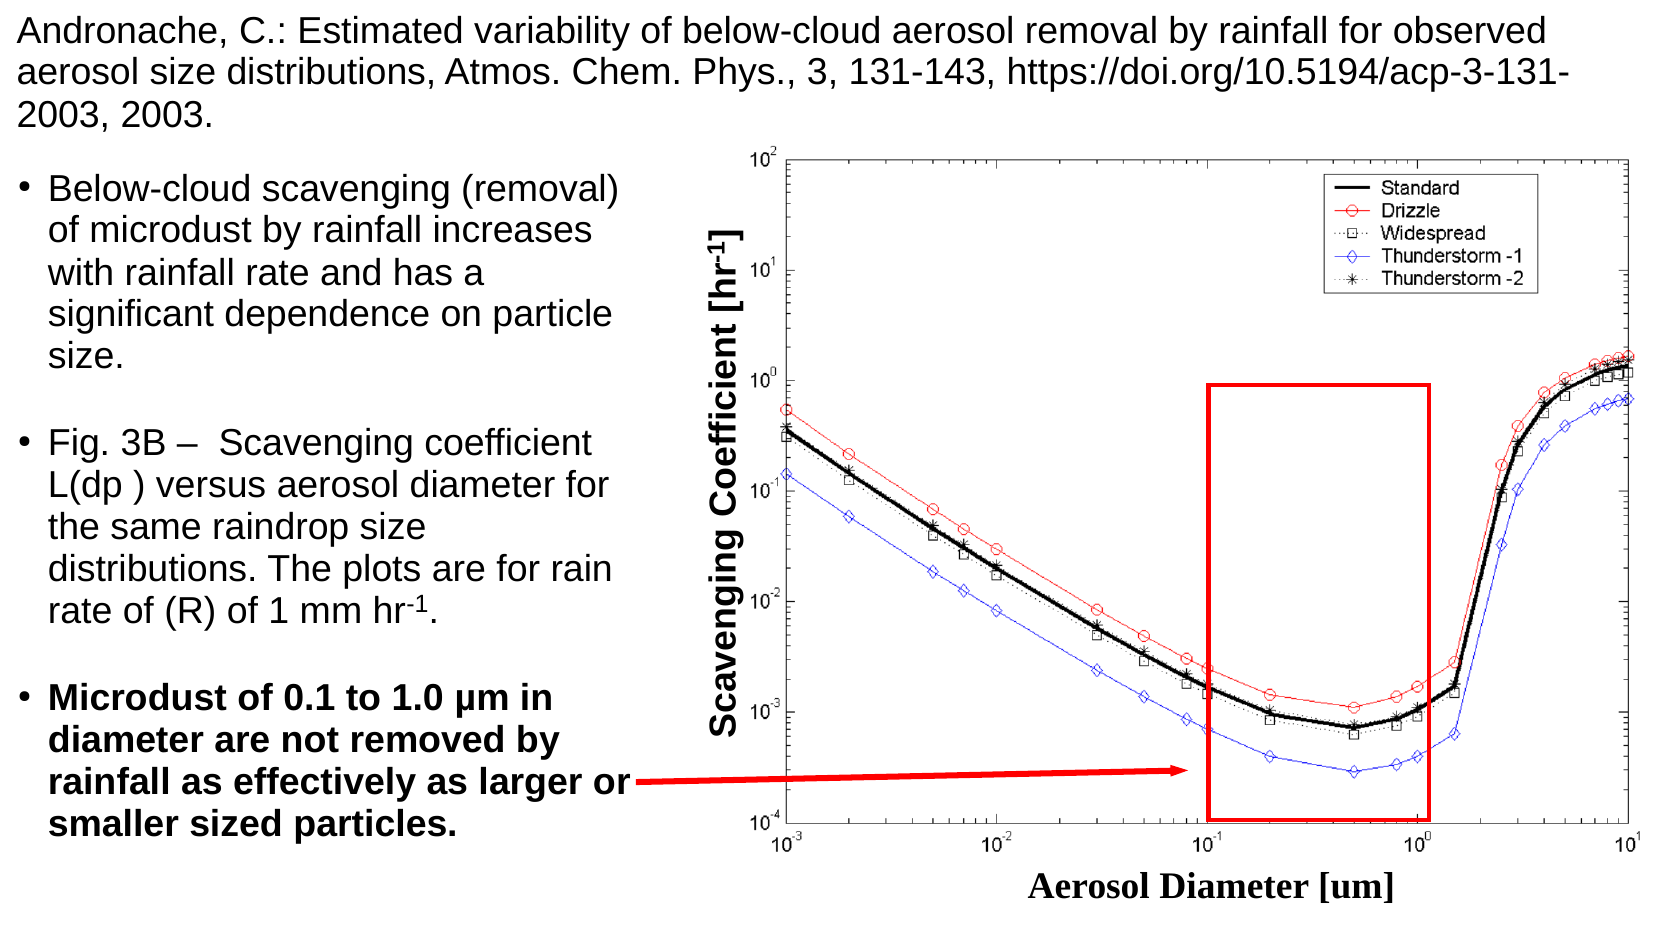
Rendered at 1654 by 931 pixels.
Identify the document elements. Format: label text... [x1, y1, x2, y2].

text_box Scavenging Coefficient [hr-1] [694, 211, 752, 756]
text_box Andronache, C.: Estimated variability of below-cloud aerosol removal by rainfall for observed aerosol size distributions, Atmos. Chem. Phys., 3, 131-143, https://doi.org/10.5194/acp-3-131-2003, 2003. [2, 2, 1654, 143]
picture [704, 143, 1644, 891]
text_box Aerosol Diameter [um] [795, 858, 1628, 919]
text_box Below-cloud scavenging (removal) of microdust by rainfall increases with rainfall rate and has a significant dependence on particle size. Fig. 3B – Scavenging coefficient L(dp ) versus aerosol diameter for the same raindrop size distributions. The plots are for rain rate of (R) of 1 mm hr-1. Microdust of 0.1 to 1.0 µm in diameter are not removed by rainfall as effectively as larger or smaller sized particles. [3, 159, 652, 852]
